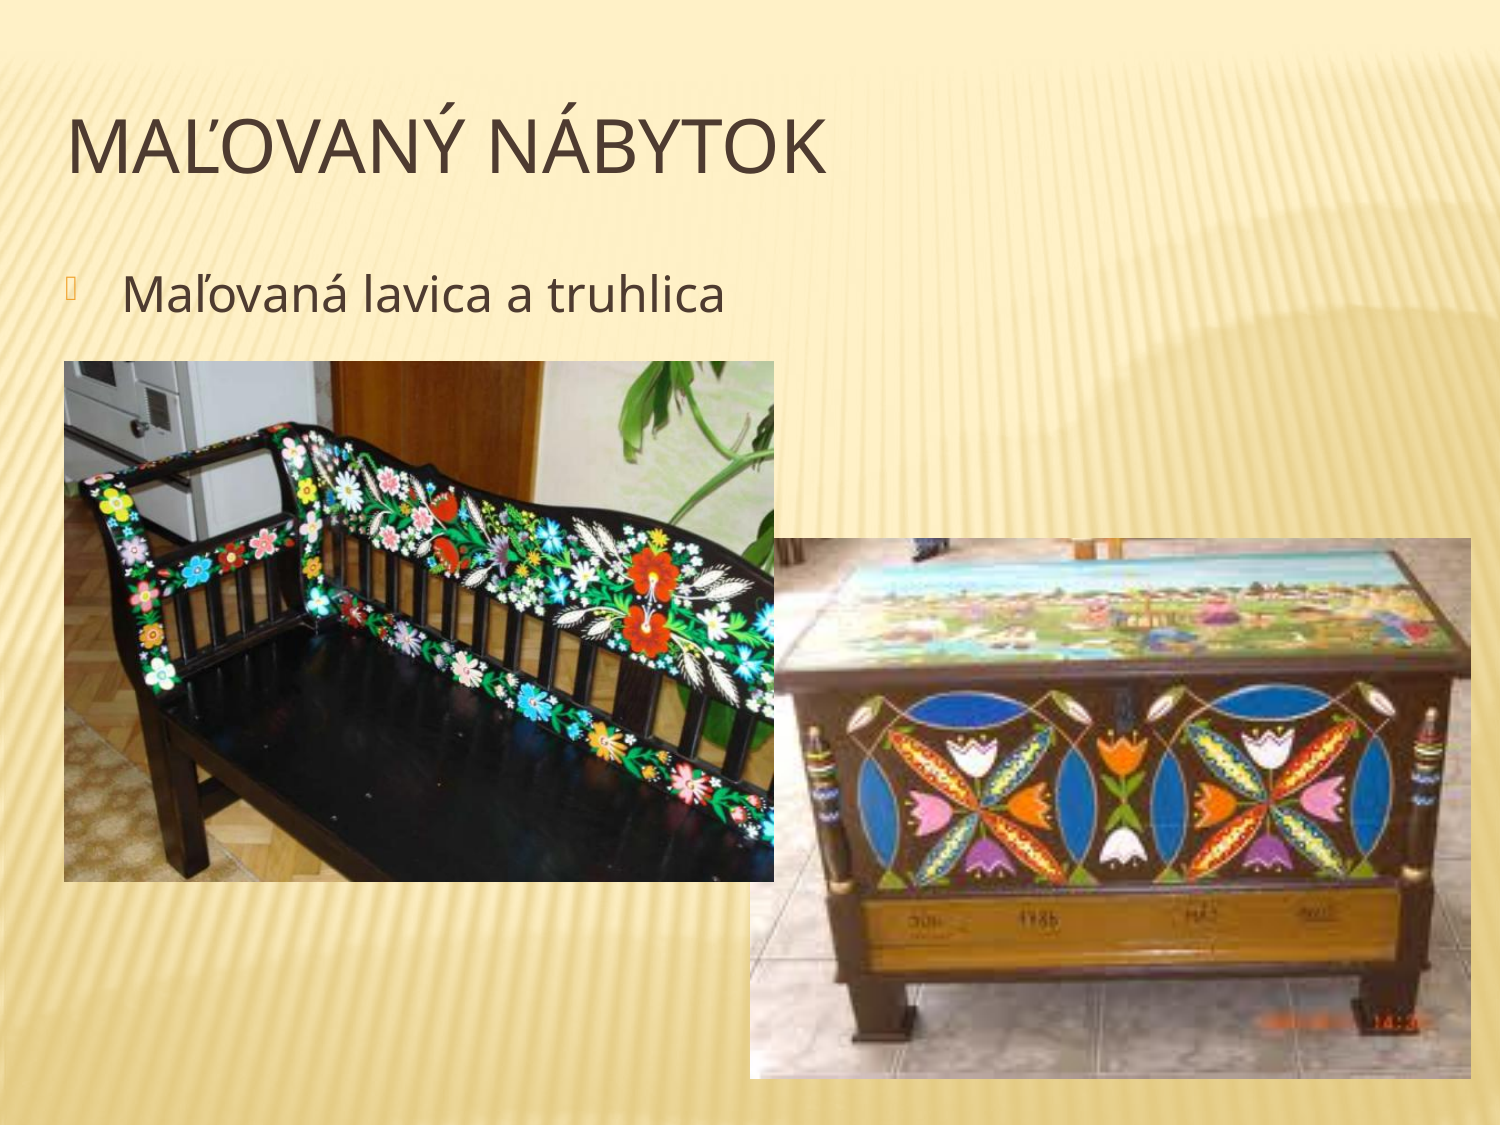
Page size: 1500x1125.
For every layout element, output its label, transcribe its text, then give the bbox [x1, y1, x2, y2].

list Maľovaná lavica a truhlica [50, 254, 1476, 998]
picture [64, 361, 1471, 1079]
title Maľovaný nábytok [50, 75, 1476, 213]
